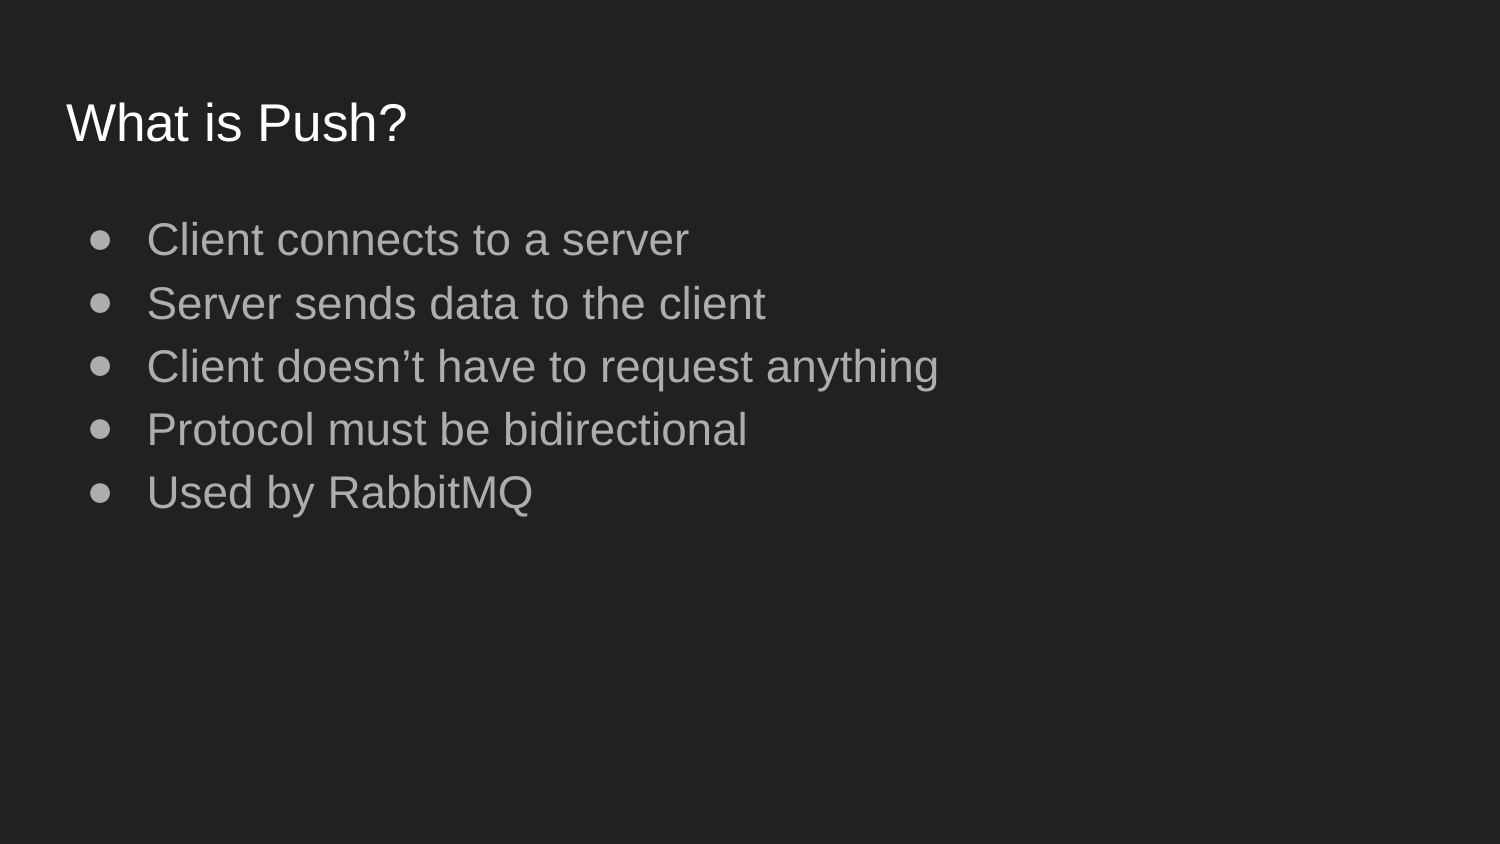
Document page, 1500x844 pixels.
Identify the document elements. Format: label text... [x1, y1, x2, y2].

list Client connects to a server Server sends data to the client Client doesn’t have to request anything Protocol must be bidirectional Used by RabbitMQ [56, 186, 1248, 732]
title What is Push? [51, 72, 1449, 167]
